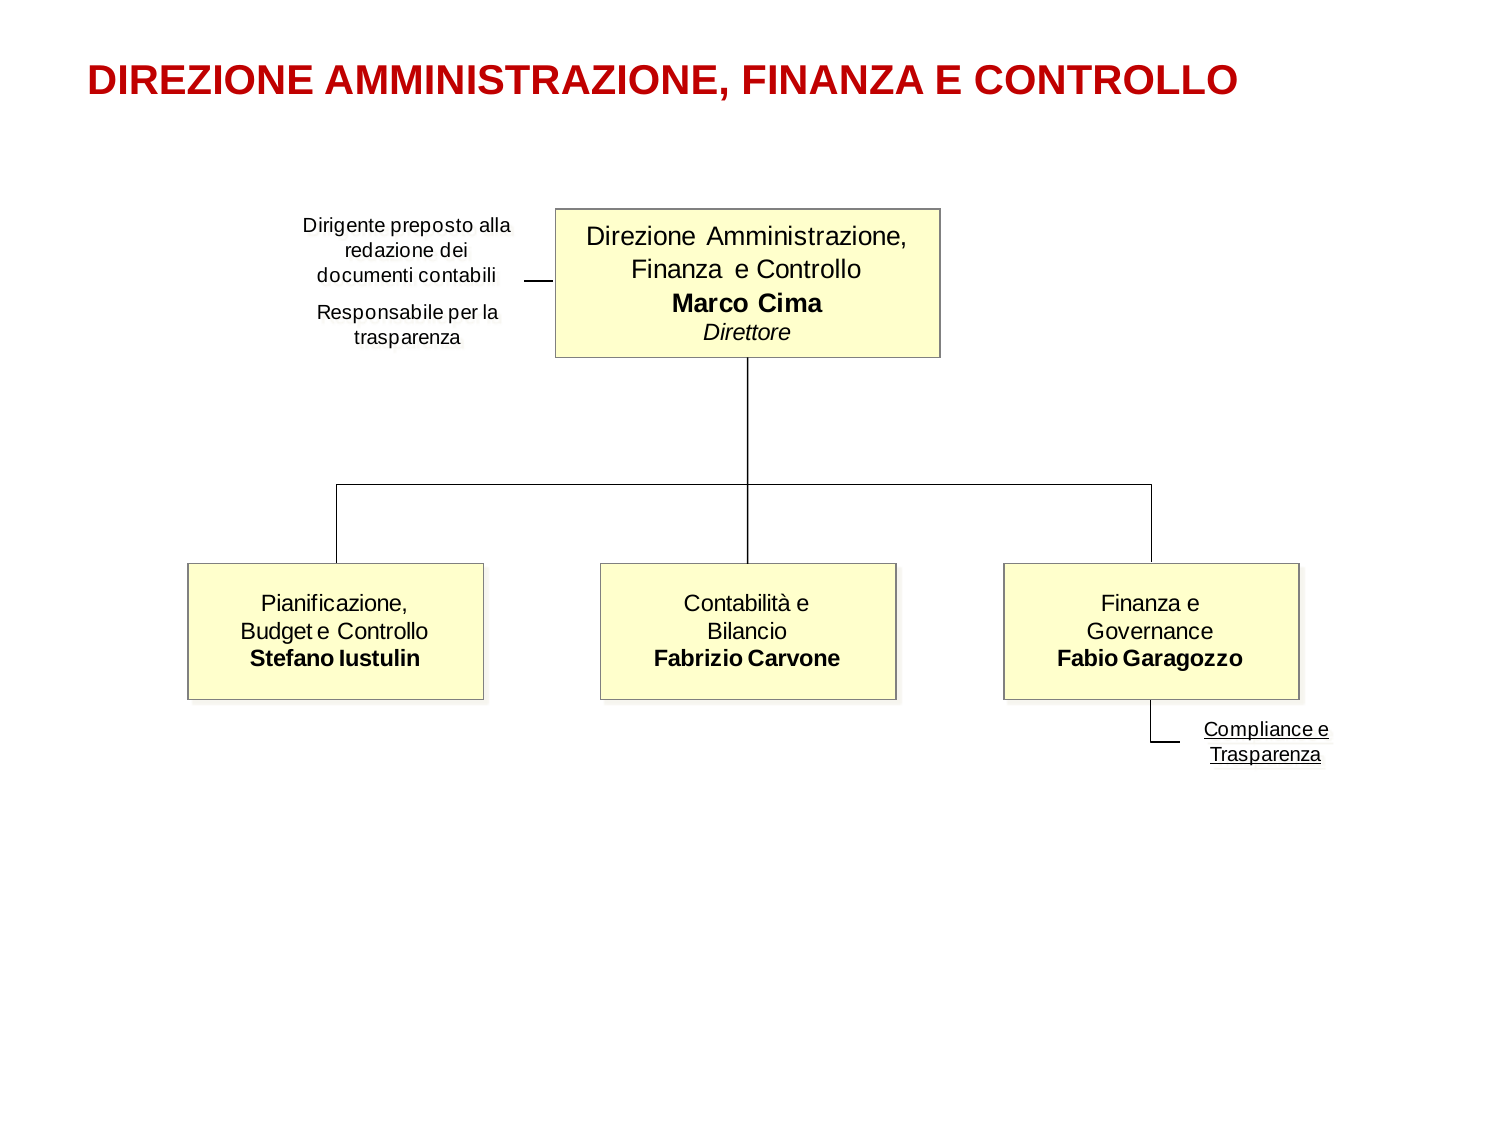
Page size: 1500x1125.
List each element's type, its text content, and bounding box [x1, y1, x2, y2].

picture [185, 203, 1358, 782]
title DIREZIONE AMMINISTRAZIONE, FINANZA E CONTROLLO [72, 45, 1462, 128]
